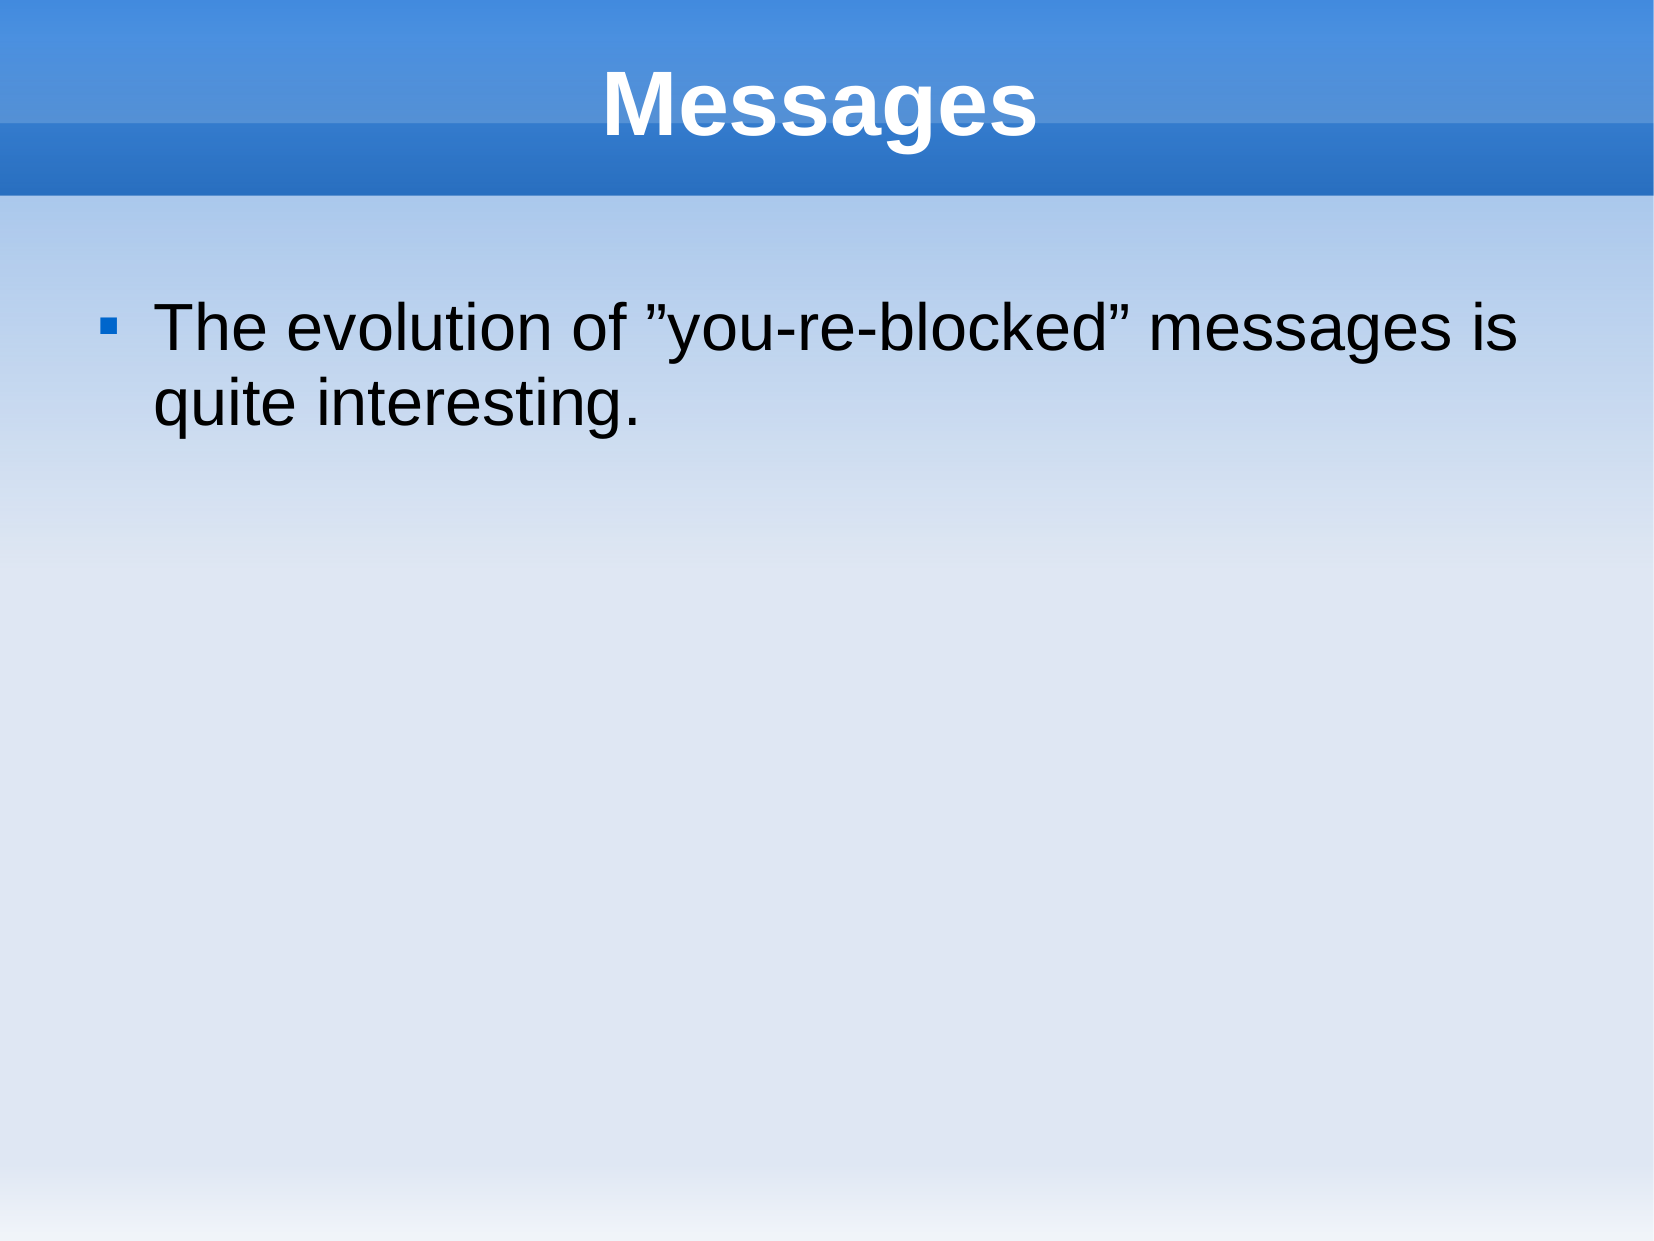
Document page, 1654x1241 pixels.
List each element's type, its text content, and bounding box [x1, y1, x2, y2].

picture [0, 0, 1654, 1241]
list The evolution of ”you-re-blocked” messages is quite interesting. [82, 290, 1571, 1109]
title Messages [76, 0, 1565, 208]
